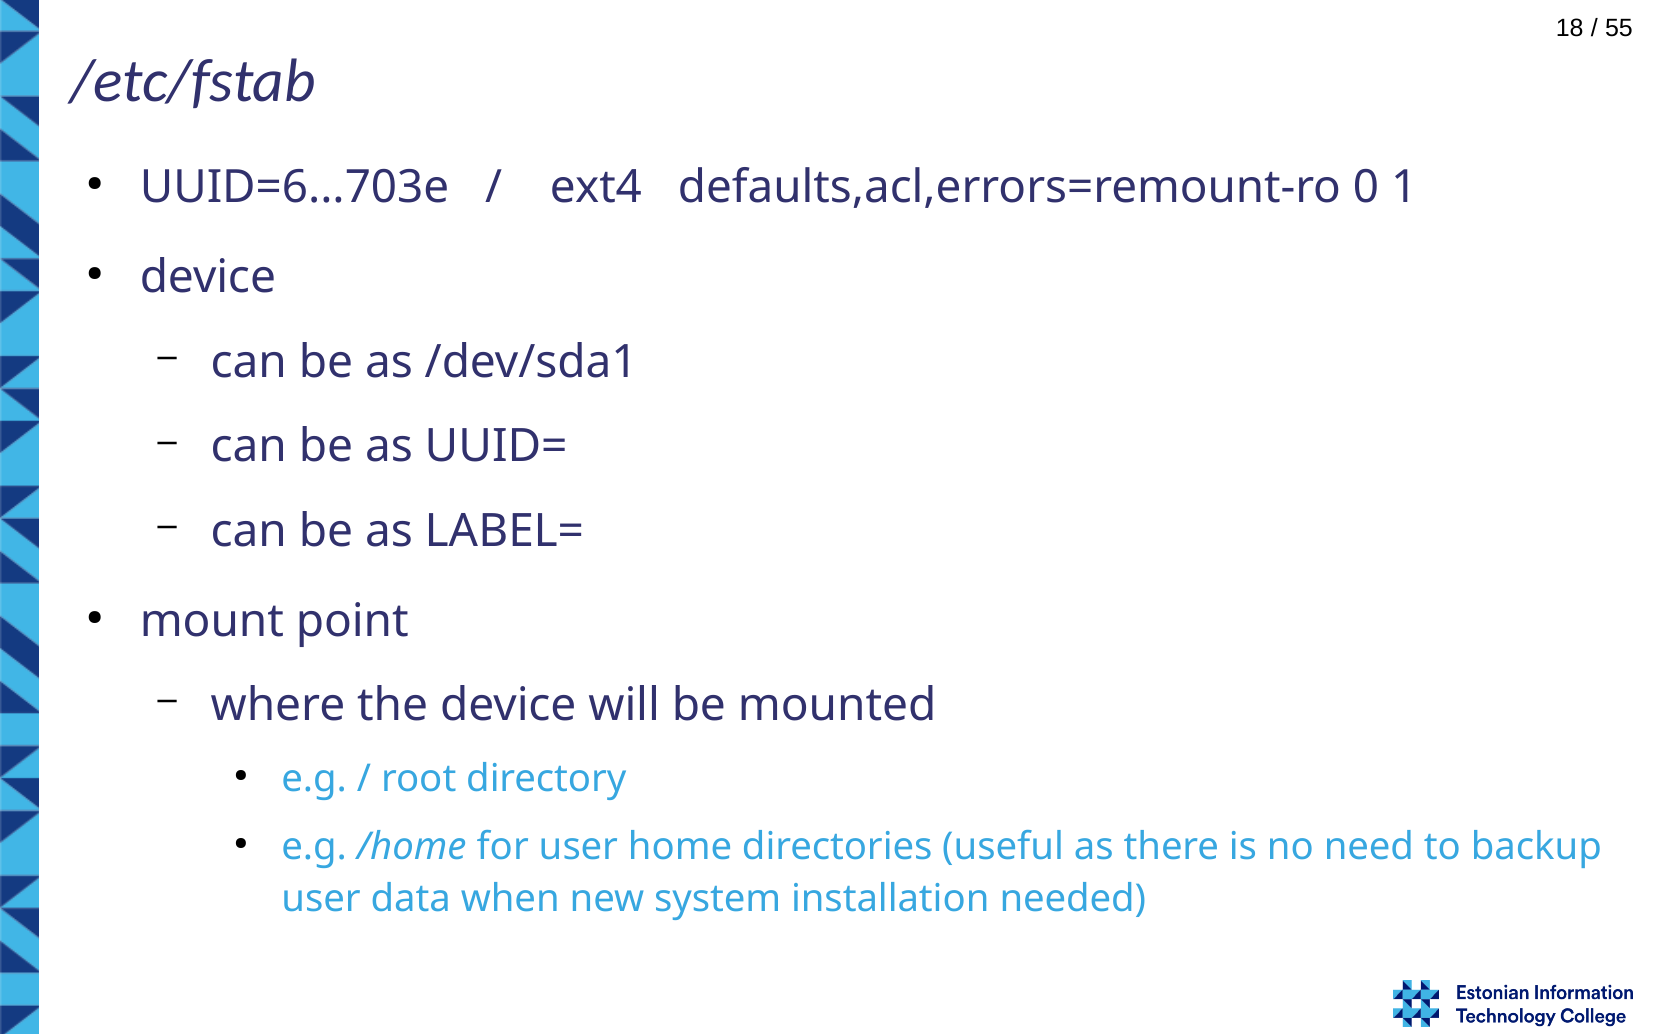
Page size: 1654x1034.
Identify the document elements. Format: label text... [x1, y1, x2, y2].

picture [1393, 980, 1633, 1027]
title /etc/fstab [70, 41, 1630, 130]
list UUID=6...703e / ext4 defaults,acl,errors=remount-ro 0 1 device can be as /dev/sda1 can be as UUID= can be as LABEL= mount point where the device will be mounted e.g. / root directory e.g. /home for user home directories (useful as there is no need to backup user data when new system installation needed) [68, 153, 1630, 957]
